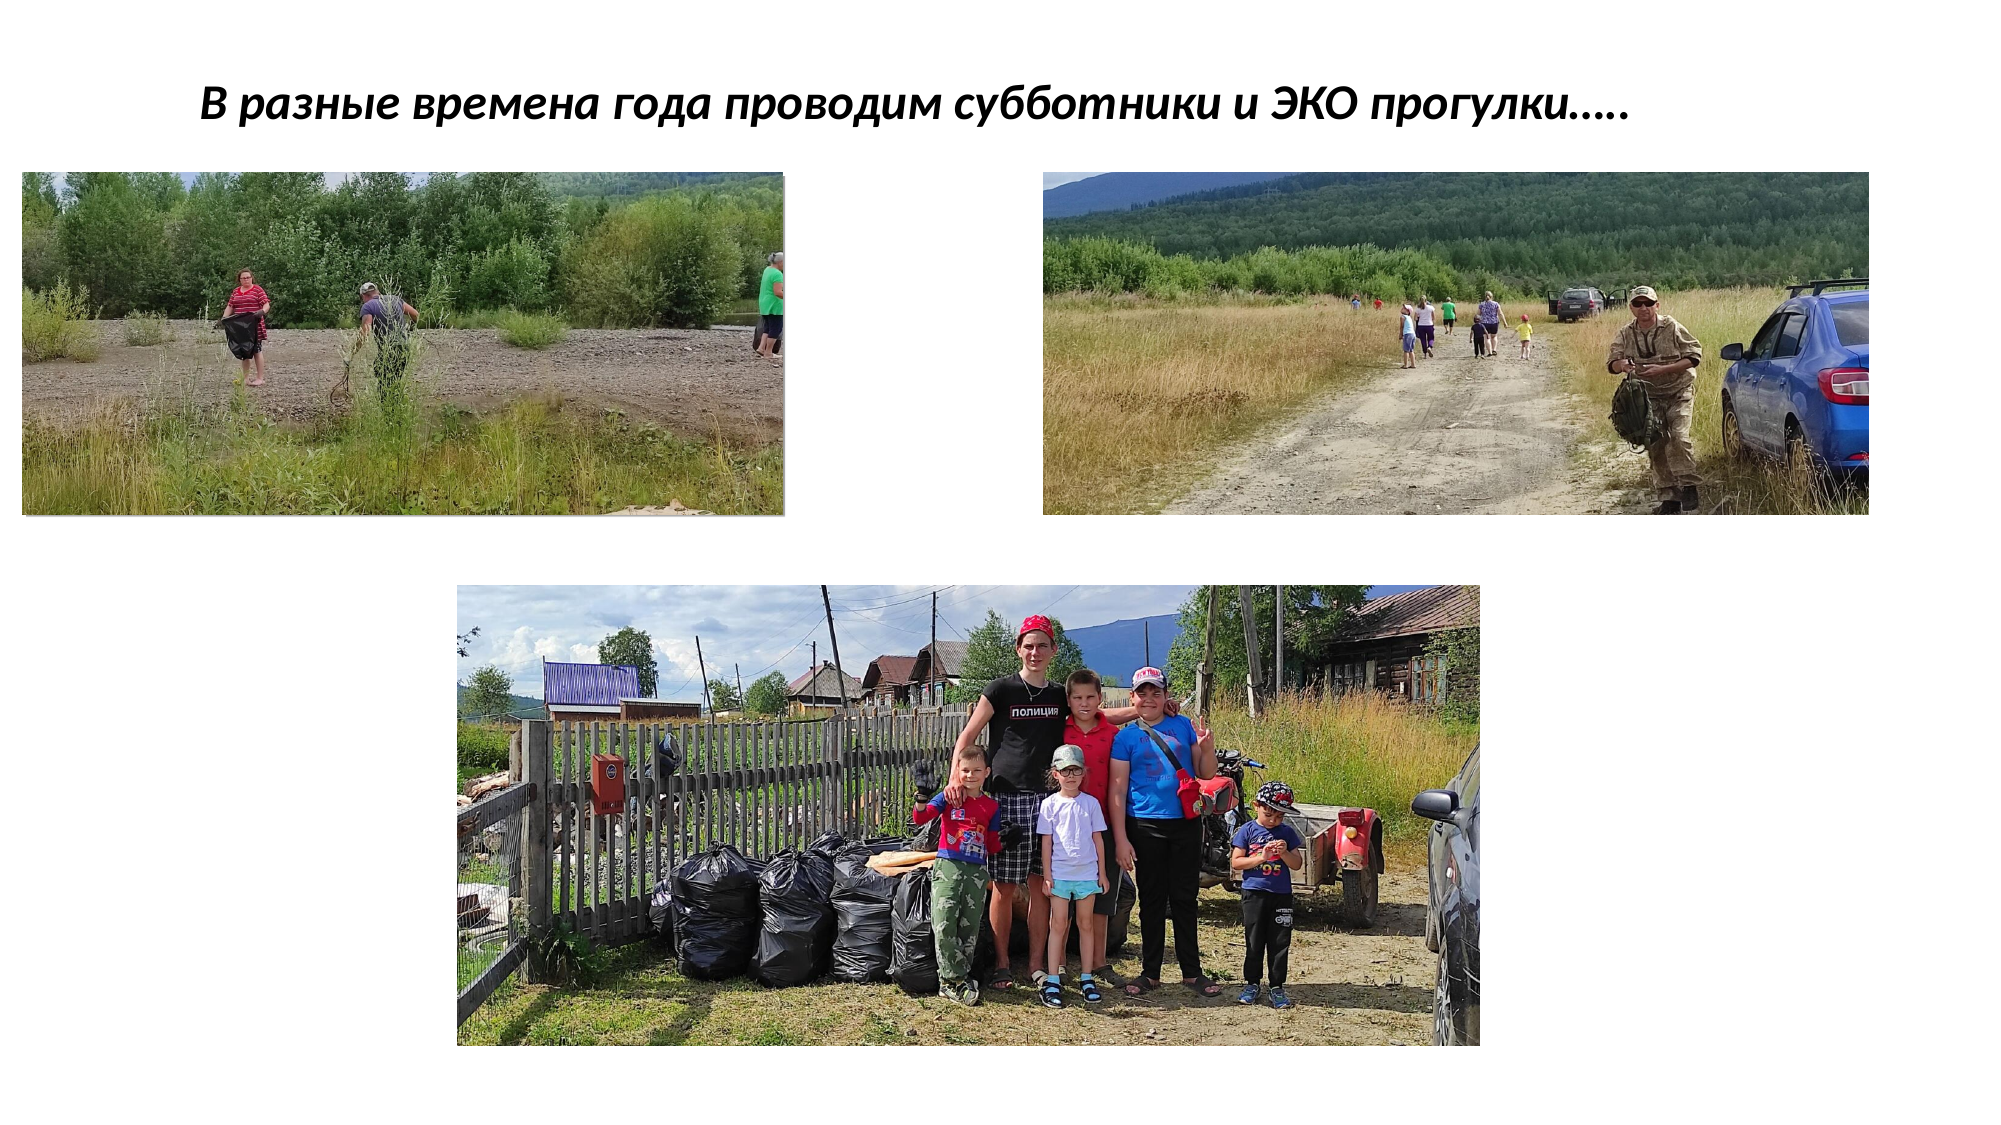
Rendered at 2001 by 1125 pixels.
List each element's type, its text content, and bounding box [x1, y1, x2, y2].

text_box В разные времена года проводим субботники и ЭКО прогулки….. [184, 62, 1691, 138]
picture [457, 585, 1480, 1046]
picture [22, 172, 783, 515]
picture [1043, 172, 1869, 515]
